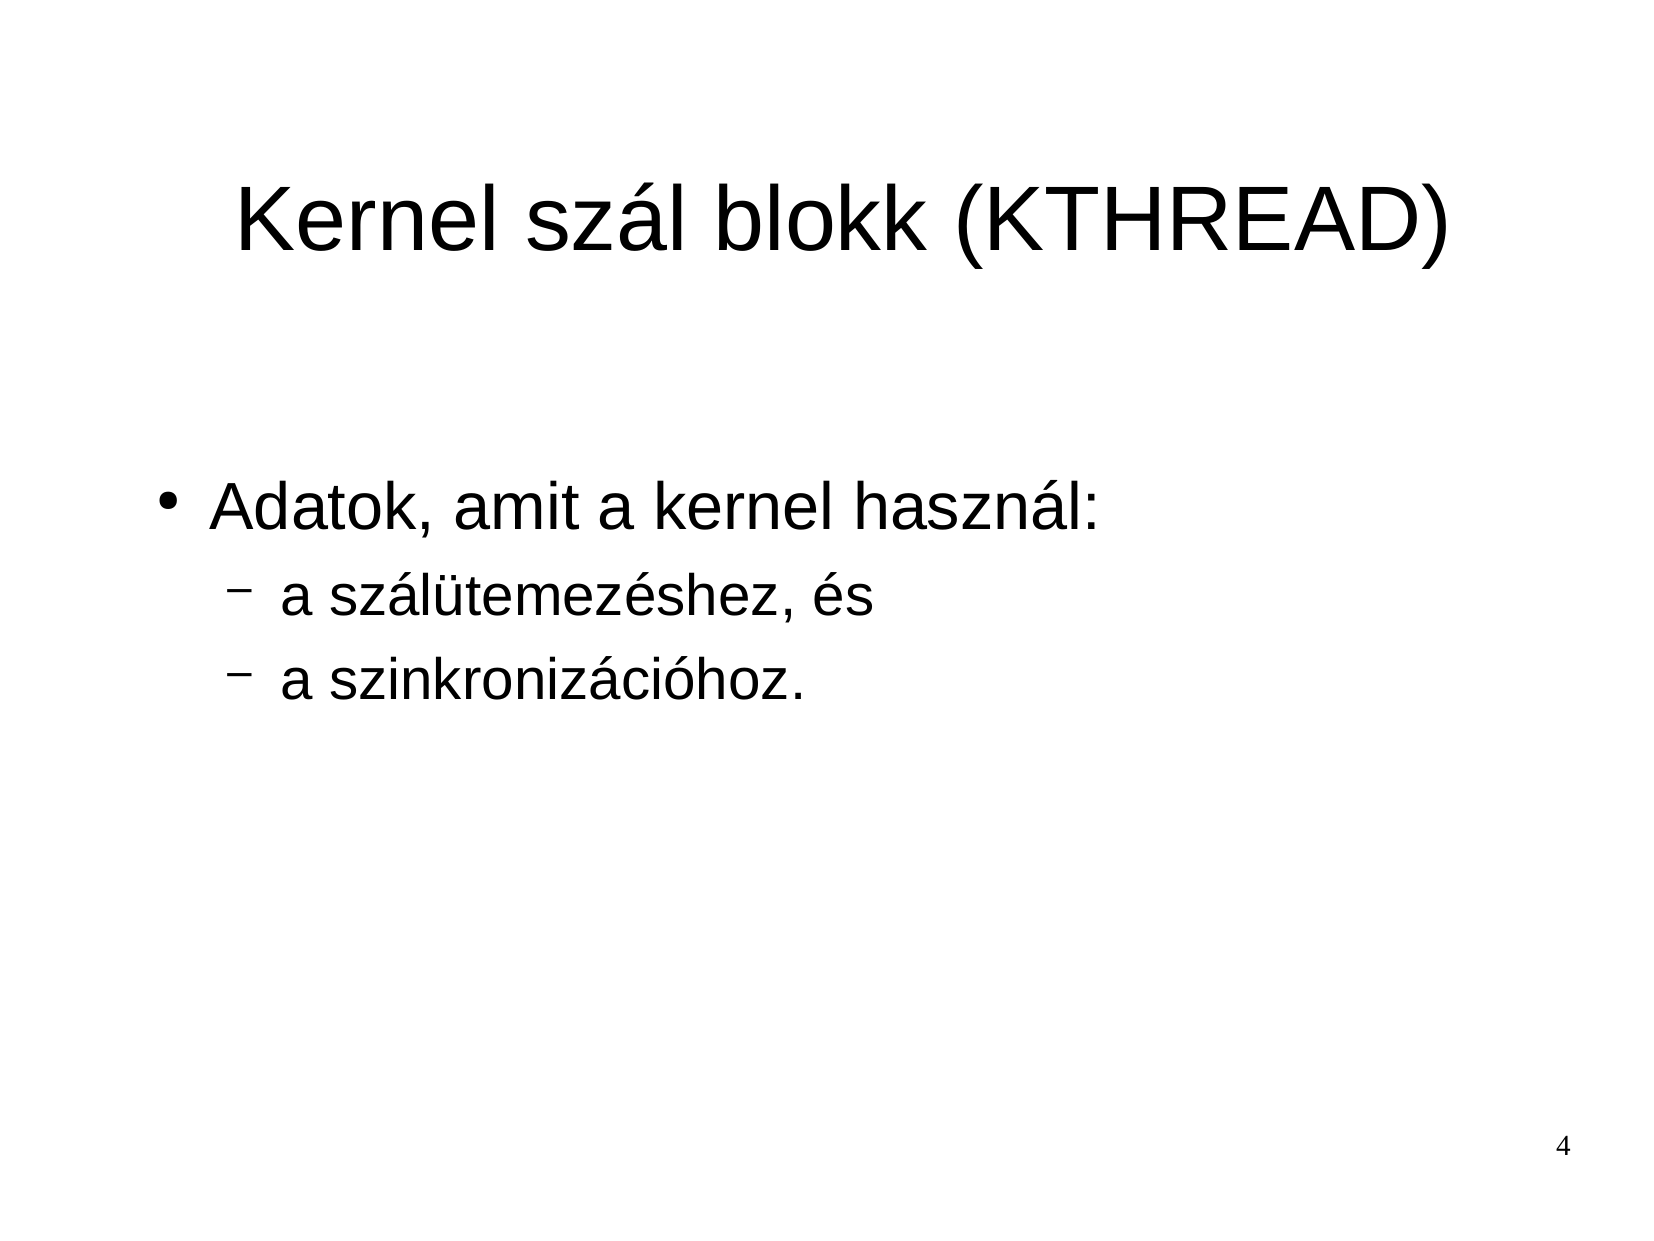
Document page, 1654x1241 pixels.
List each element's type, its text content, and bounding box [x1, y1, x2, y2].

title Kernel szál blokk (KTHREAD) [124, 110, 1530, 317]
list Adatok, amit a kernel használ: a szálütemezéshez, és a szinkronizációhoz. [124, 358, 1530, 1103]
